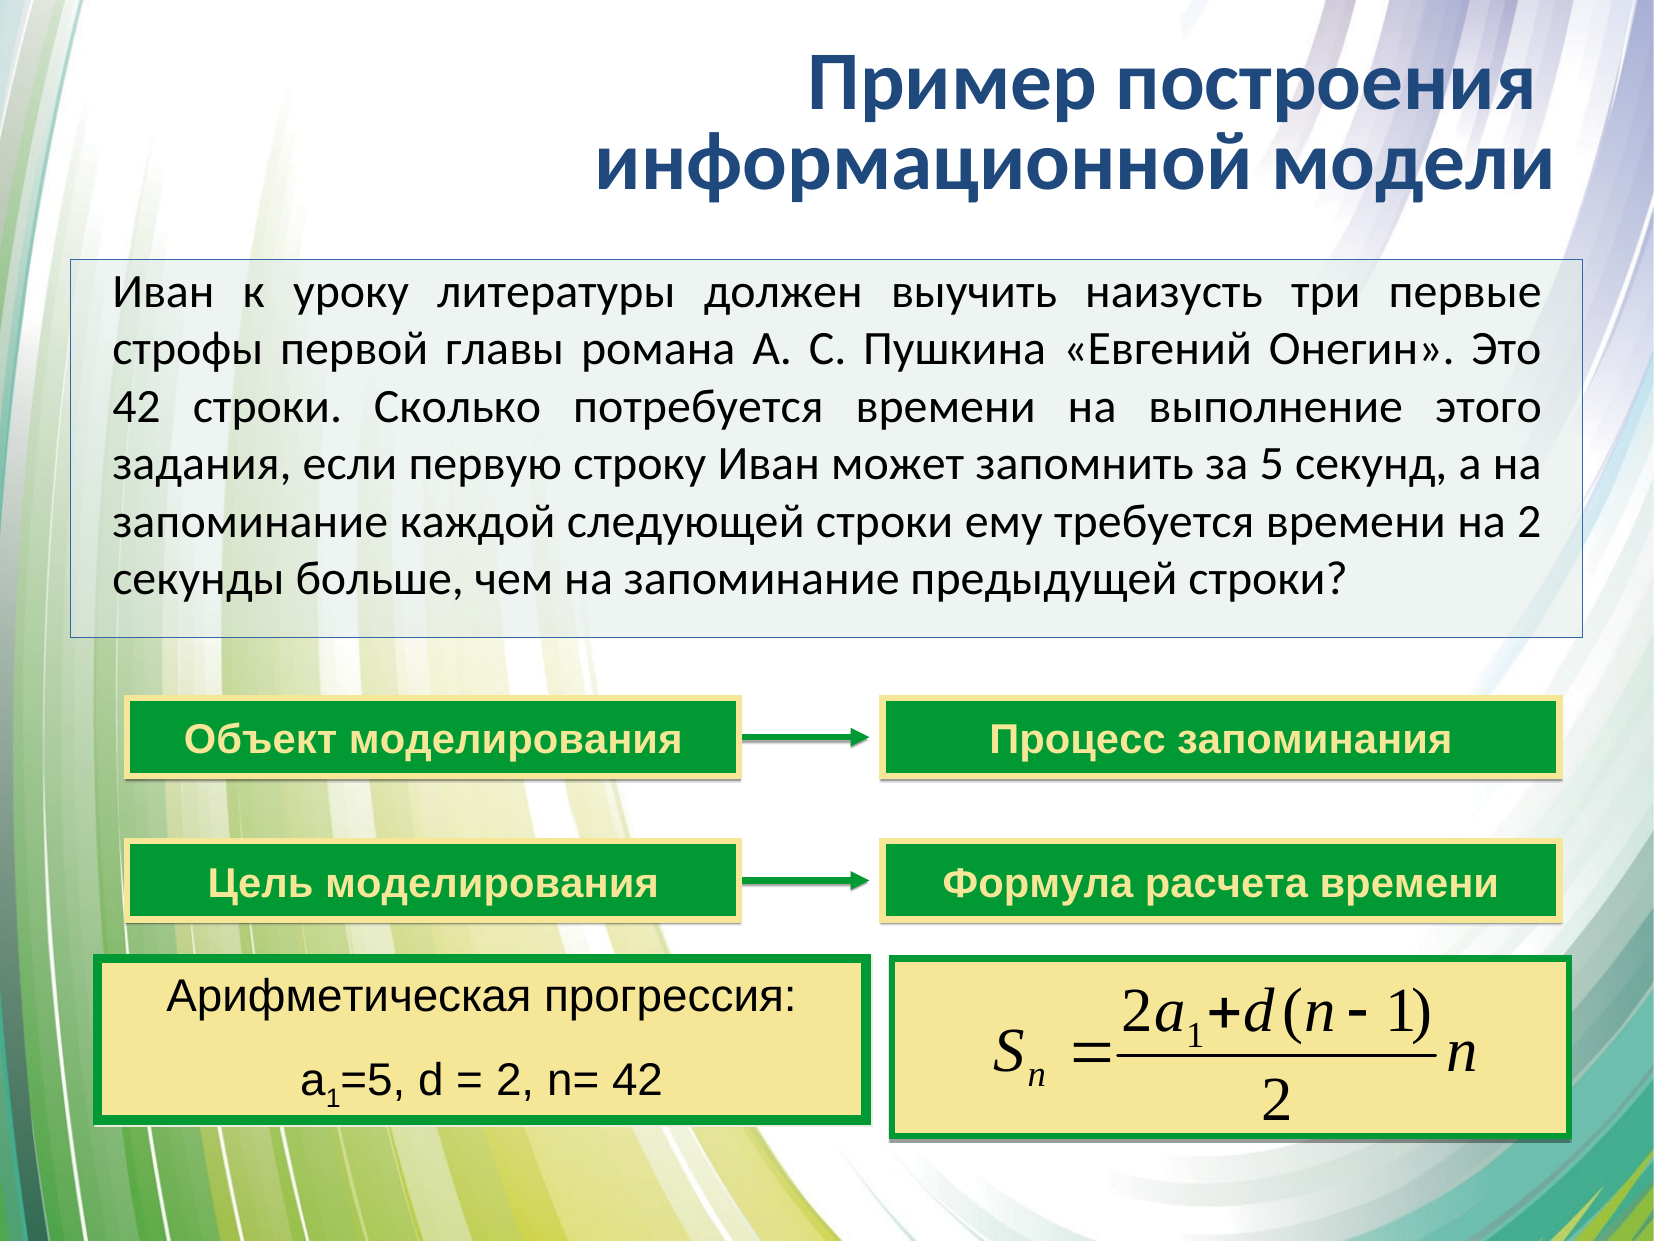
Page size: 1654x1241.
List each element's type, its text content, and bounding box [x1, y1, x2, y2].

text_box [891, 958, 1569, 1136]
text_box Иван к уроку литературы должен выучить наизусть три первые строфы первой главы романа А. С. Пушкина «Евгений Онегин». Это 42 строки. Сколько потребуется времени на выполнение этого задания, если первую строку Иван может запомнить за 5 секунд, а на запоминание каждой следующей строки ему требуется времени на 2 секунды больше, чем на запоминание предыдущей строки? [97, 251, 1560, 612]
text_box Арифметическая прогрессия: a1=5, d = 2, n= 42 [97, 958, 866, 1121]
text_box [70, 259, 1583, 638]
picture [0, 0, 1654, 1241]
text_box Пример построения информационной модели [58, 34, 1571, 217]
text_box Процесс запоминания [882, 698, 1560, 777]
chart [982, 971, 1491, 1132]
text_box Объект моделирования [127, 698, 740, 777]
text_box Цель моделирования [127, 841, 740, 920]
text_box Формула расчета времени [882, 841, 1560, 920]
